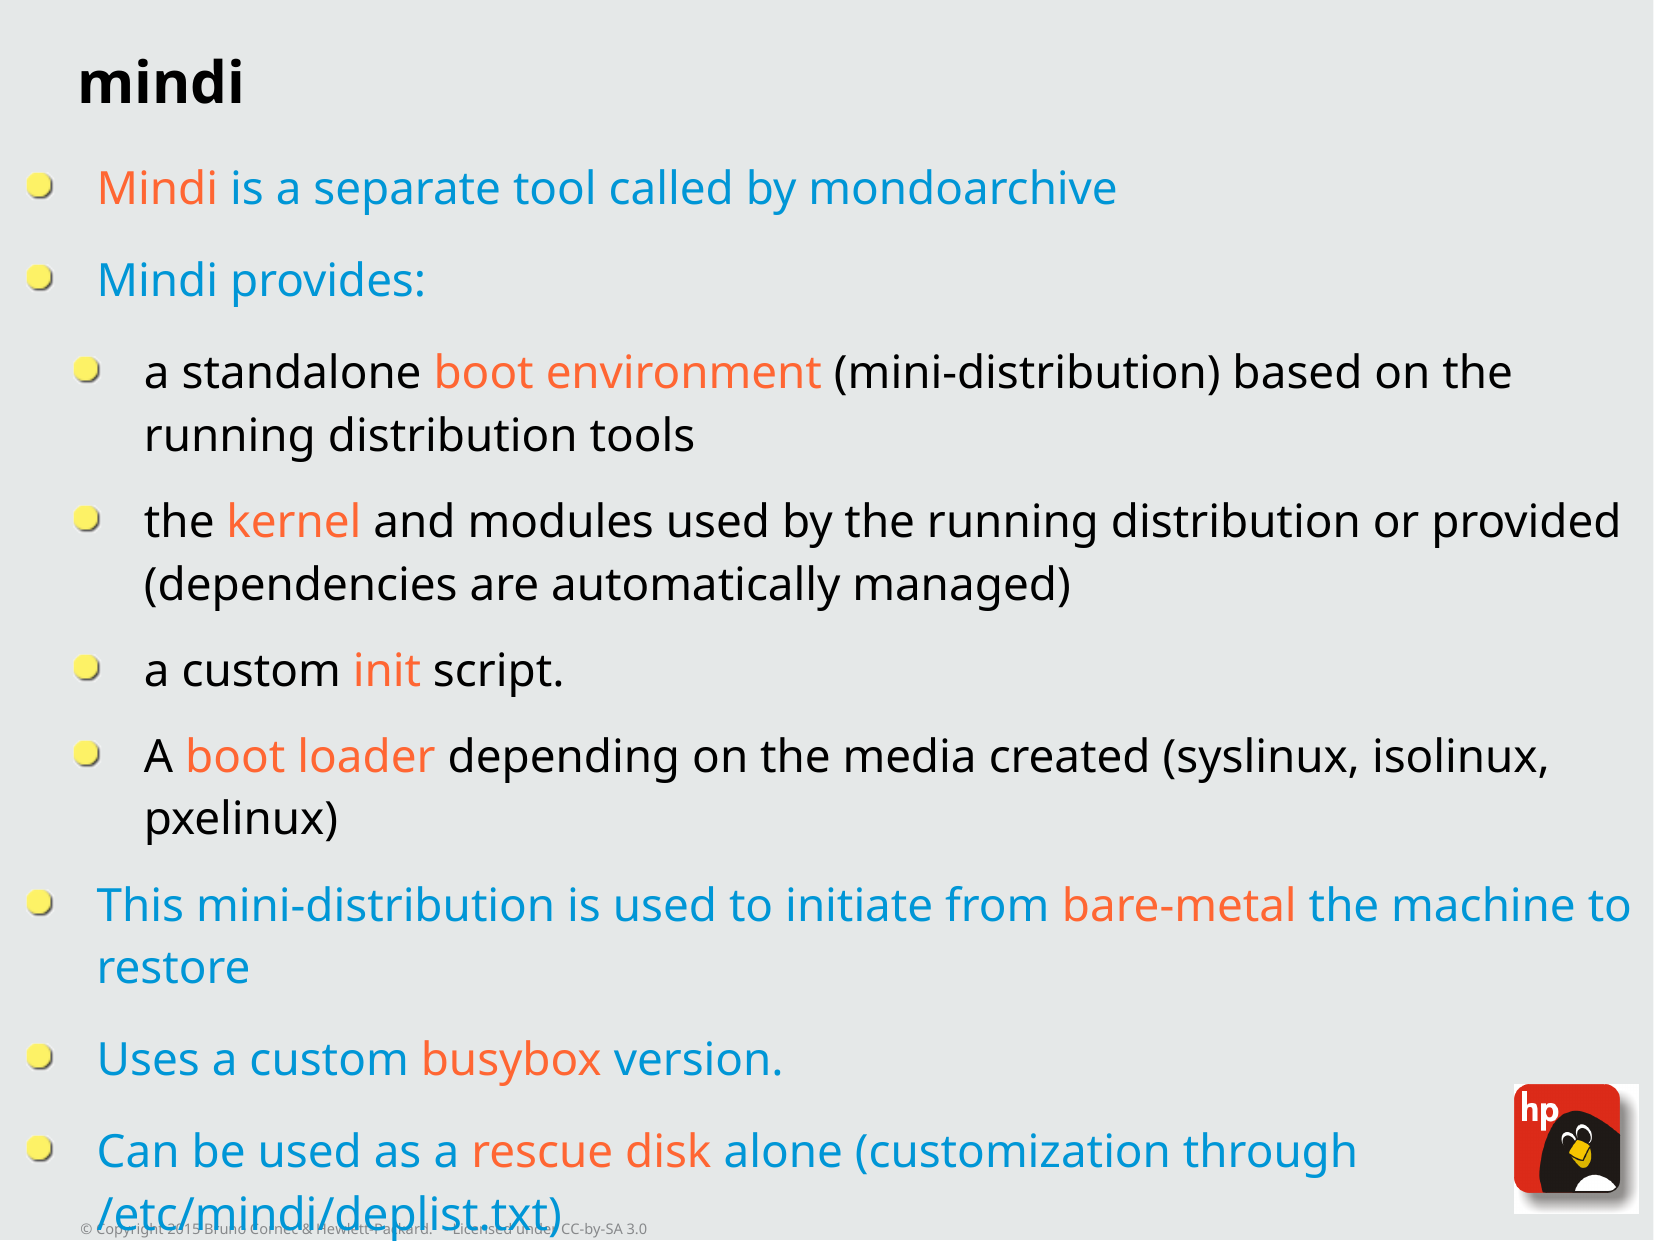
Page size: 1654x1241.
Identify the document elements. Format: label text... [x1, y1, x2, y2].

picture [1514, 1084, 1639, 1214]
list Mindi is a separate tool called by mondoarchive Mindi provides: a standalone boot environment (mini-distribution) based on the running distribution tools the kernel and modules used by the running distribution or provided (dependencies are automatically managed) a custom init script. A boot loader depending on the media created (syslinux, isolinux, pxelinux) This mini-distribution is used to initiate from bare-metal the machine to restore Uses a custom busybox version. Can be used as a rescue disk alone (customization through /etc/mindi/deplist.txt) Mindi creates the FS/LVM info used by mondorestore Mindi also stores UUID and LABEL information if needed. Mindi's evolution is pbmkbm part of project-builder.org [13, 155, 1637, 1199]
title mindi [77, 0, 1066, 155]
